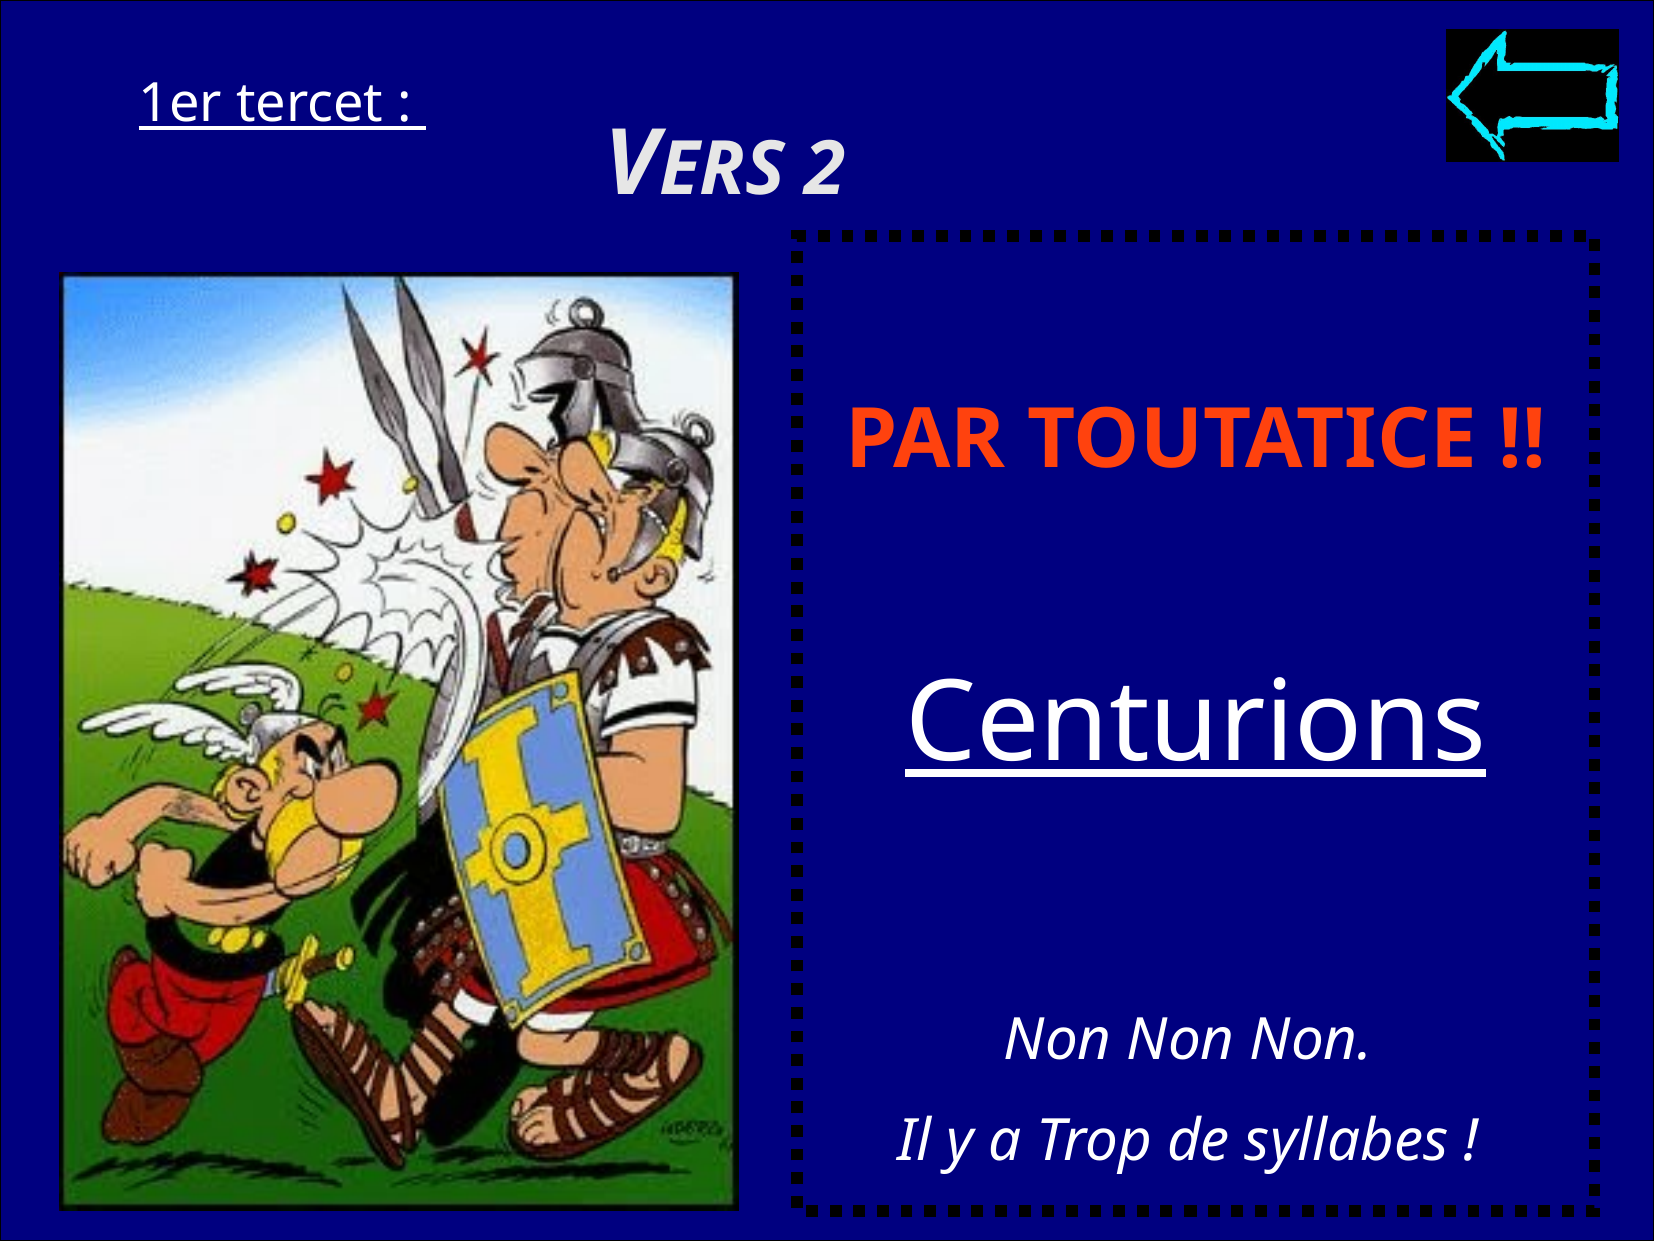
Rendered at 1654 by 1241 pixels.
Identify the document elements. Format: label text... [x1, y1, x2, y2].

picture [1446, 29, 1619, 162]
text_box 1er tercet : [92, 56, 473, 148]
text_box VERS 2 [565, 45, 886, 148]
text_box [0, 0, 1654, 1241]
list PAR TOUTATICE !! Centurions Non Non Non. Il y a Trop de syllabes ! [797, 236, 1595, 1211]
picture [59, 272, 739, 1211]
